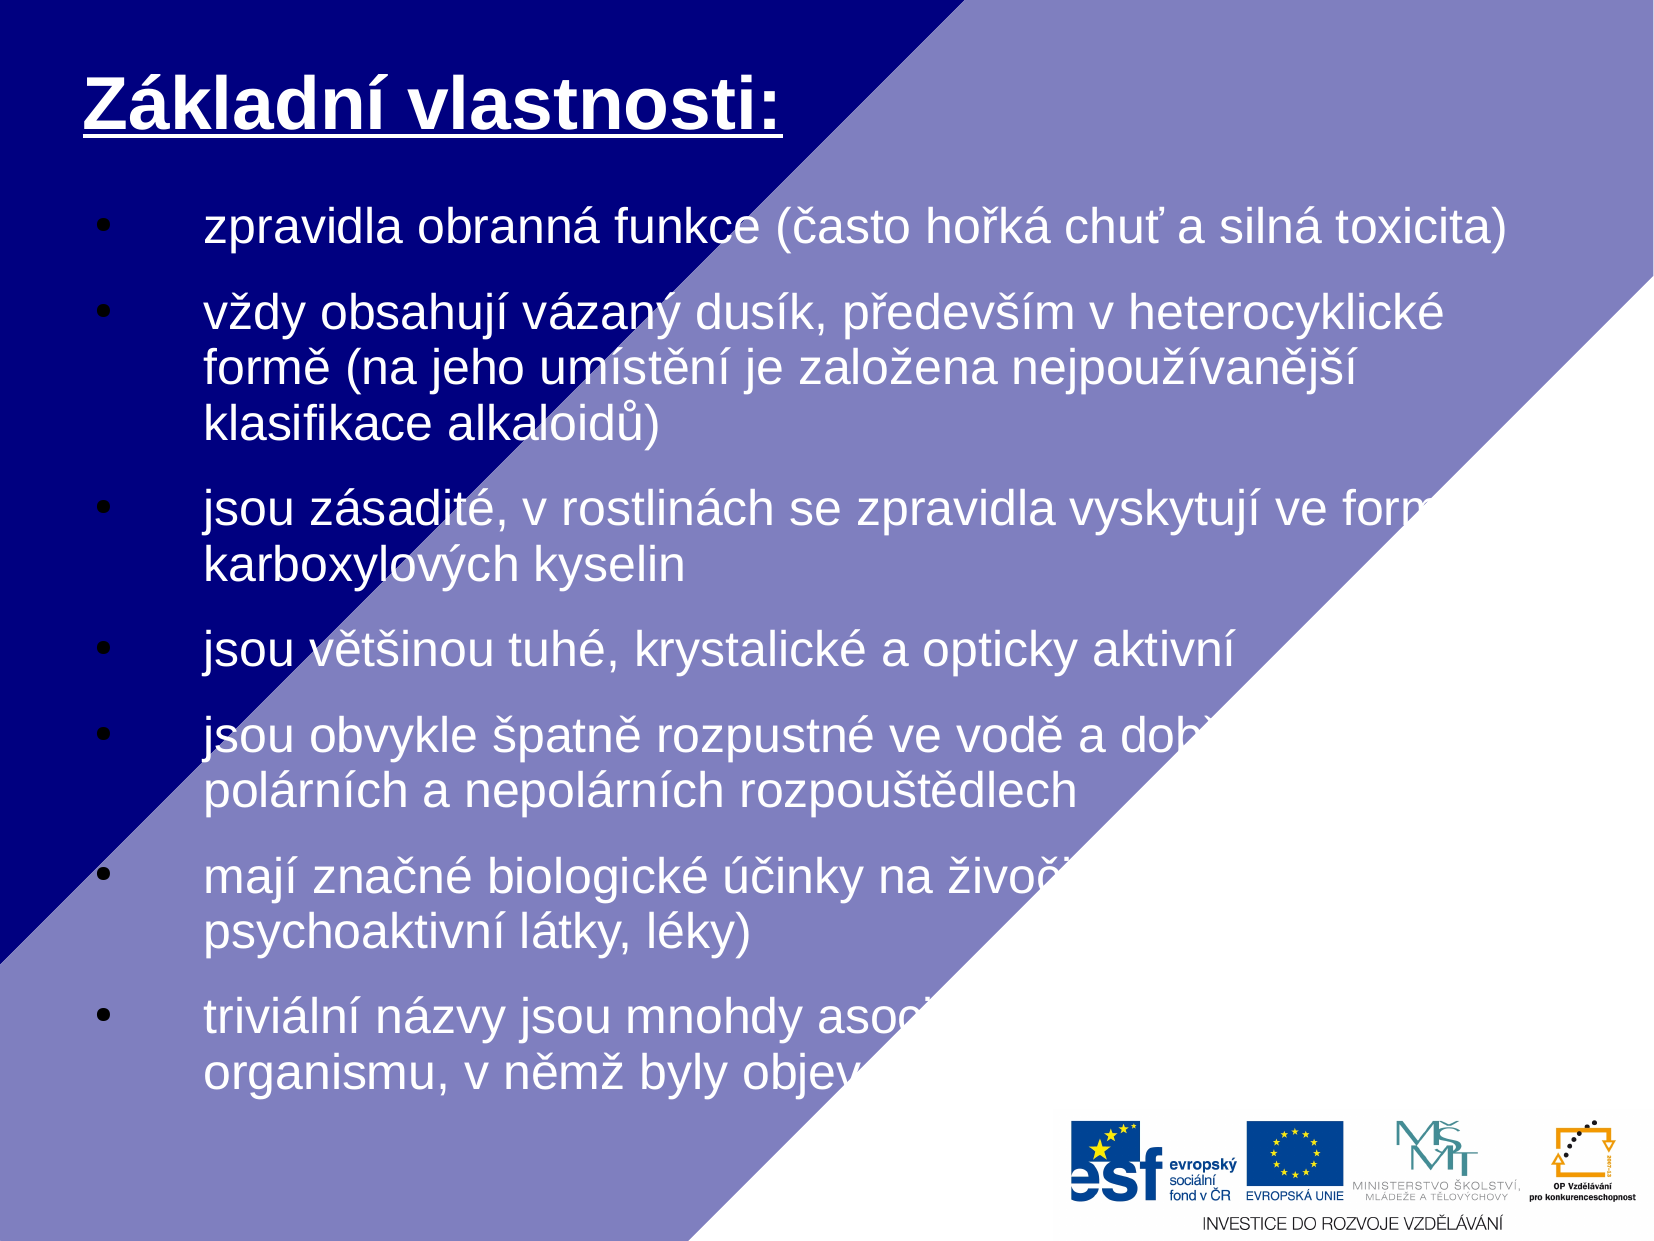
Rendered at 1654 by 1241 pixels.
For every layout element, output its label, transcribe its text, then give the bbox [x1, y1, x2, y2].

title Základní vlastnosti: [82, 0, 1571, 208]
picture [1053, 1109, 1654, 1241]
list zpravidla obranná funkce (často hořká chuť a silná toxicita) vždy obsahují vázaný dusík, především v heterocyklické formě (na jeho umístění je založena nejpoužívanější klasifikace alkaloidů) jsou zásadité, v rostlinách se zpravidla vyskytují ve formě solí karboxylových kyselin jsou většinou tuhé, krystalické a opticky aktivní jsou obvykle špatně rozpustné ve vodě a dobře ve slabě polárních a nepolárních rozpouštědlech mají značné biologické účinky na živočichy (jedy, psychoaktivní látky, léky) triviální názvy jsou mnohdy asociovány k věd. jménu organismu, v němž byly objeveny; někdy i k jejich účinkům [76, 108, 1565, 1205]
